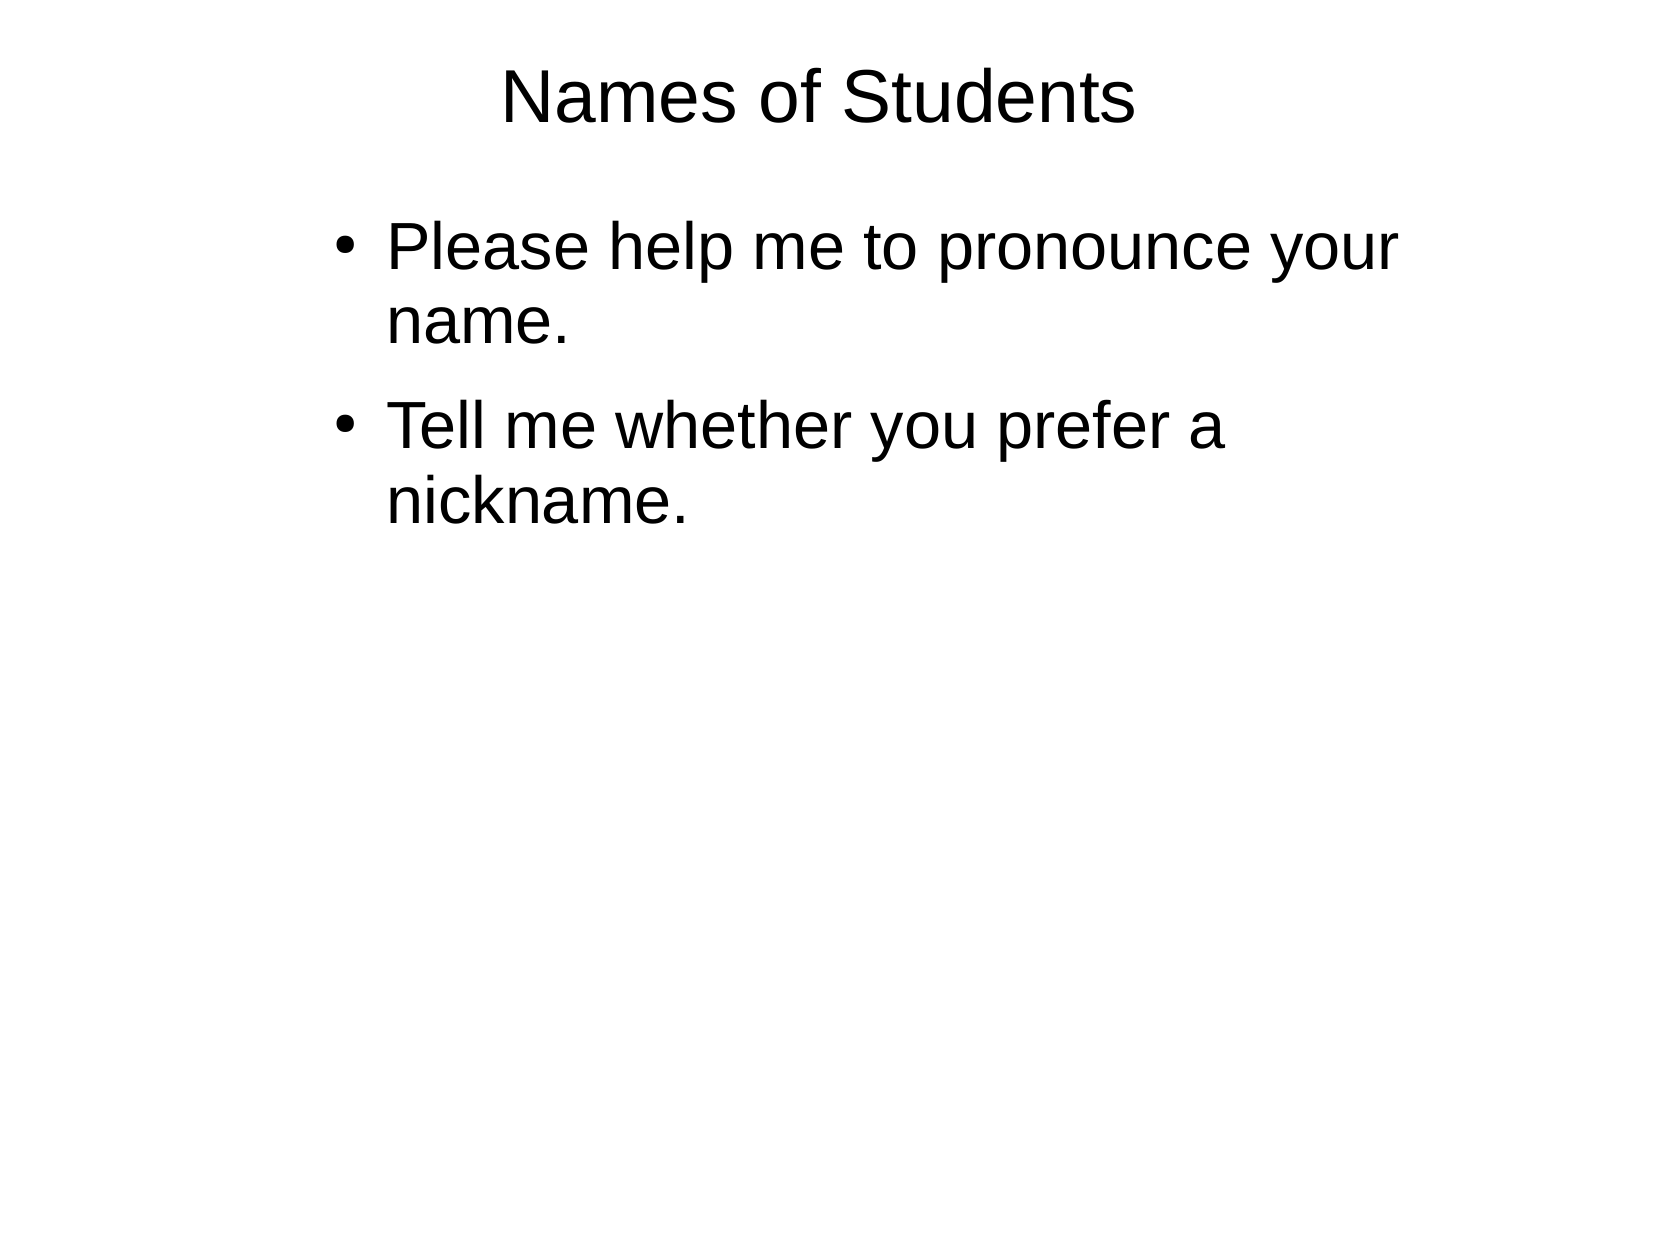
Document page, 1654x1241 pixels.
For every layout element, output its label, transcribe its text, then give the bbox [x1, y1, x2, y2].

title Names of Students [75, 0, 1564, 193]
list Please help me to pronounce your name. Tell me whether you prefer a nickname. [315, 208, 1479, 1013]
